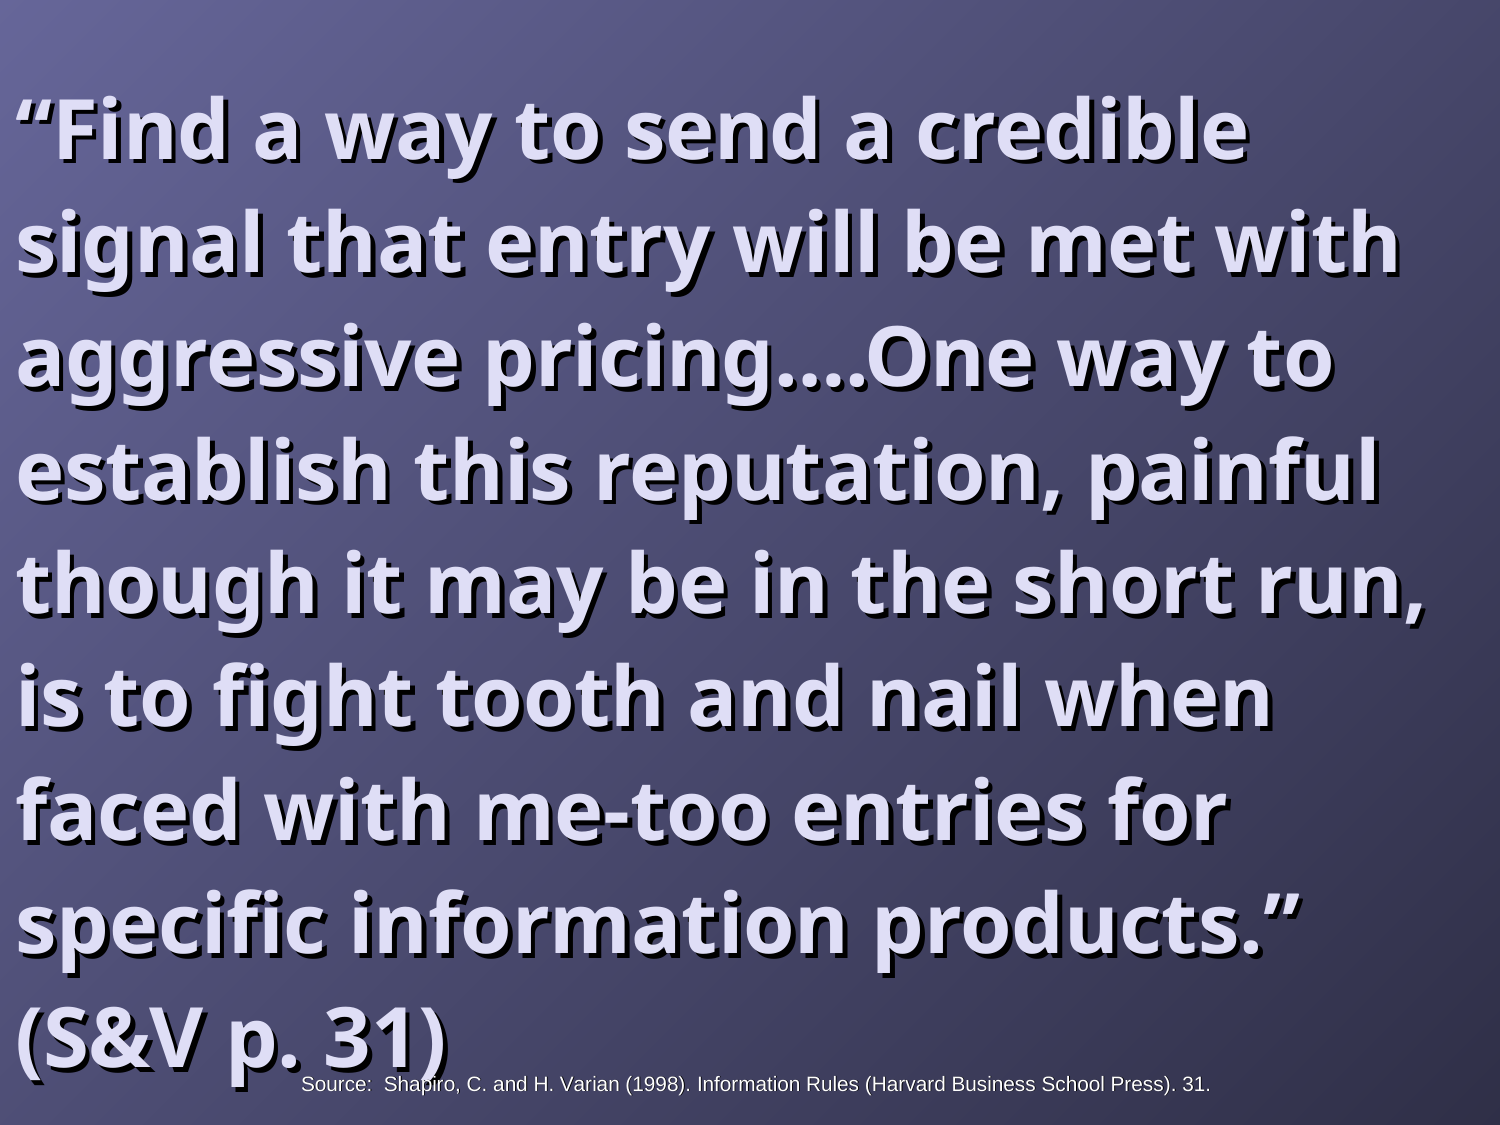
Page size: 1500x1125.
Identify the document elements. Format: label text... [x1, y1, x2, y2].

text_box Source: Shapiro, C. and H. Varian (1998). Information Rules (Harvard Business School Press). 31. [237, 1062, 1276, 1103]
title “Find a way to send a credible signal that entry will be met with aggressive pricing….One way to establish this reputation, painful though it may be in the short run, is to fight tooth and nail when faced with me-too entries for specific information products.” (S&V p. 31) [0, 123, 1500, 1039]
